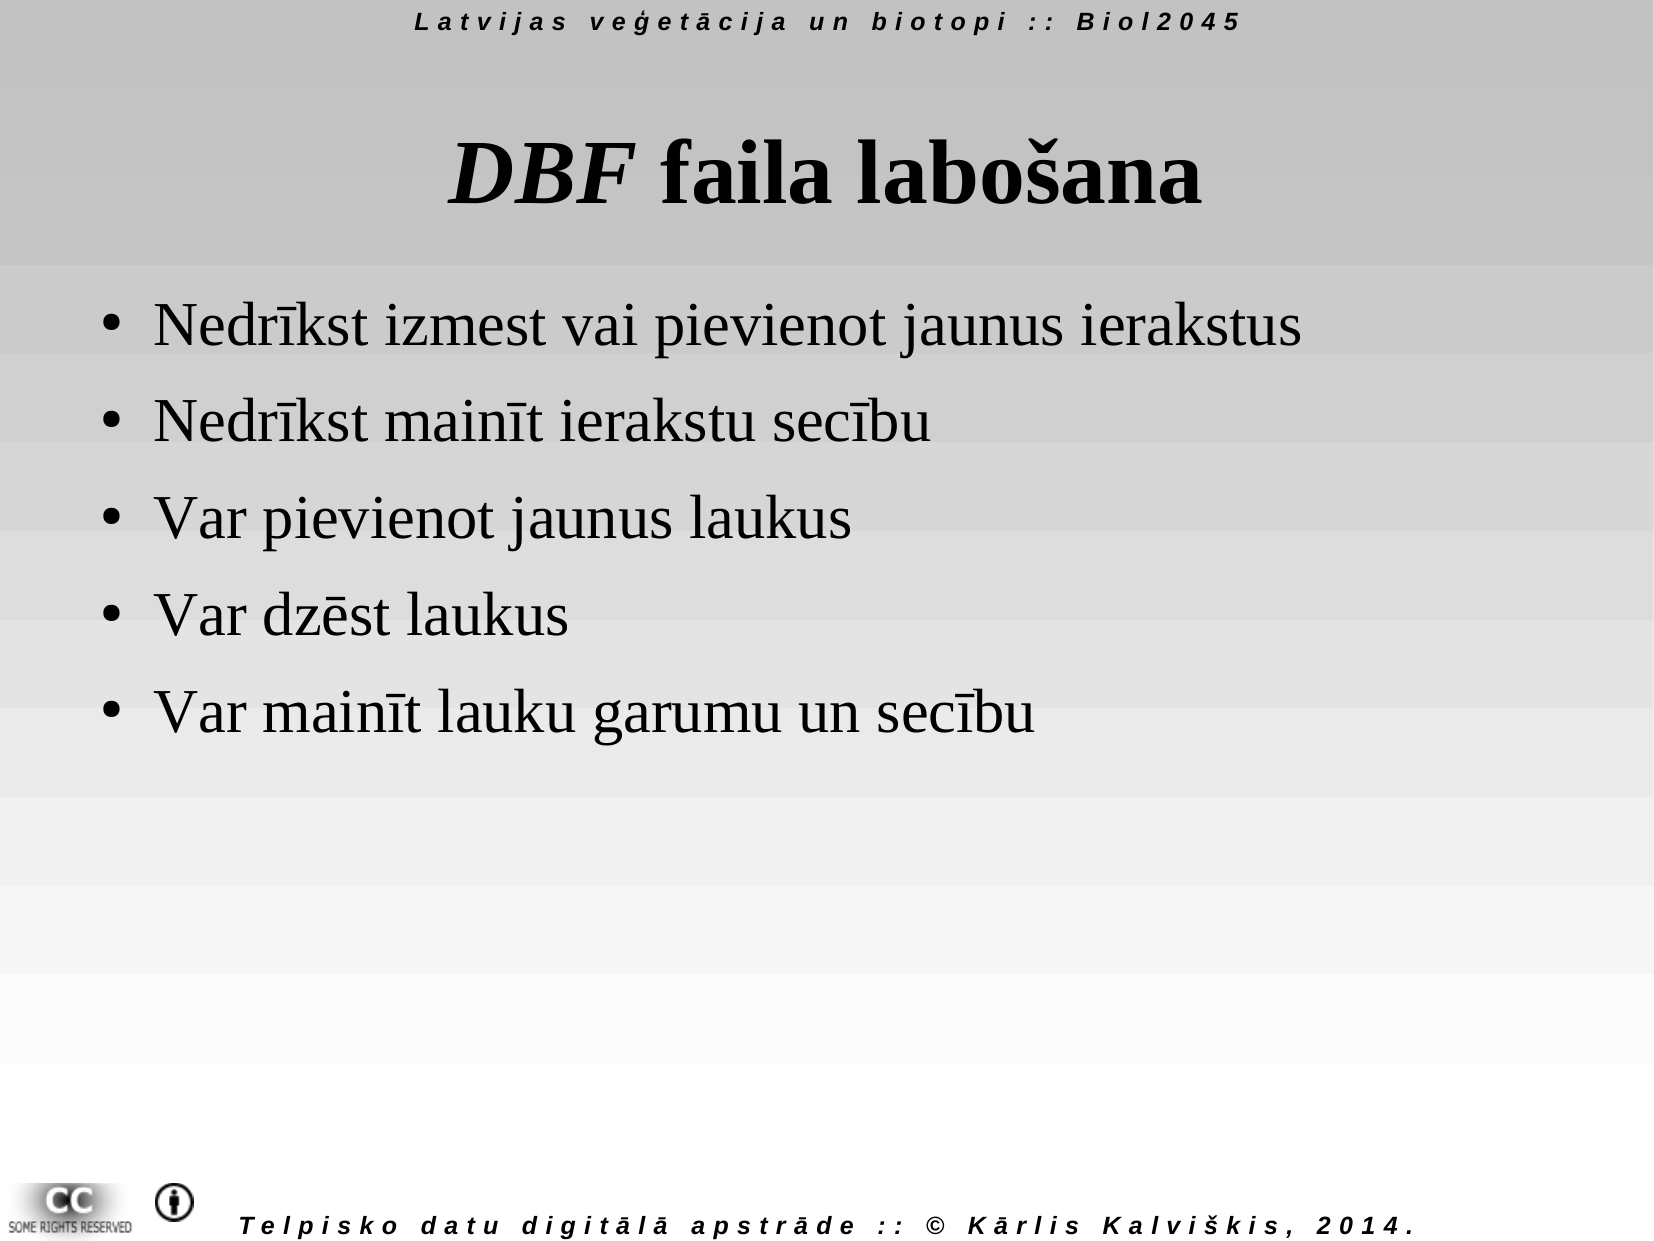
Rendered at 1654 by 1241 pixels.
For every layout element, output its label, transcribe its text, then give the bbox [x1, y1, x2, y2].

picture [0, 0, 1654, 1241]
title DBF faila labošana [29, 56, 1625, 289]
list Nedrīkst izmest vai pievienot jaunus ierakstus Nedrīkst mainīt ierakstu secību Var pievienot jaunus laukus Var dzēst laukus Var mainīt lauku garumu un secību [82, 289, 1571, 1098]
